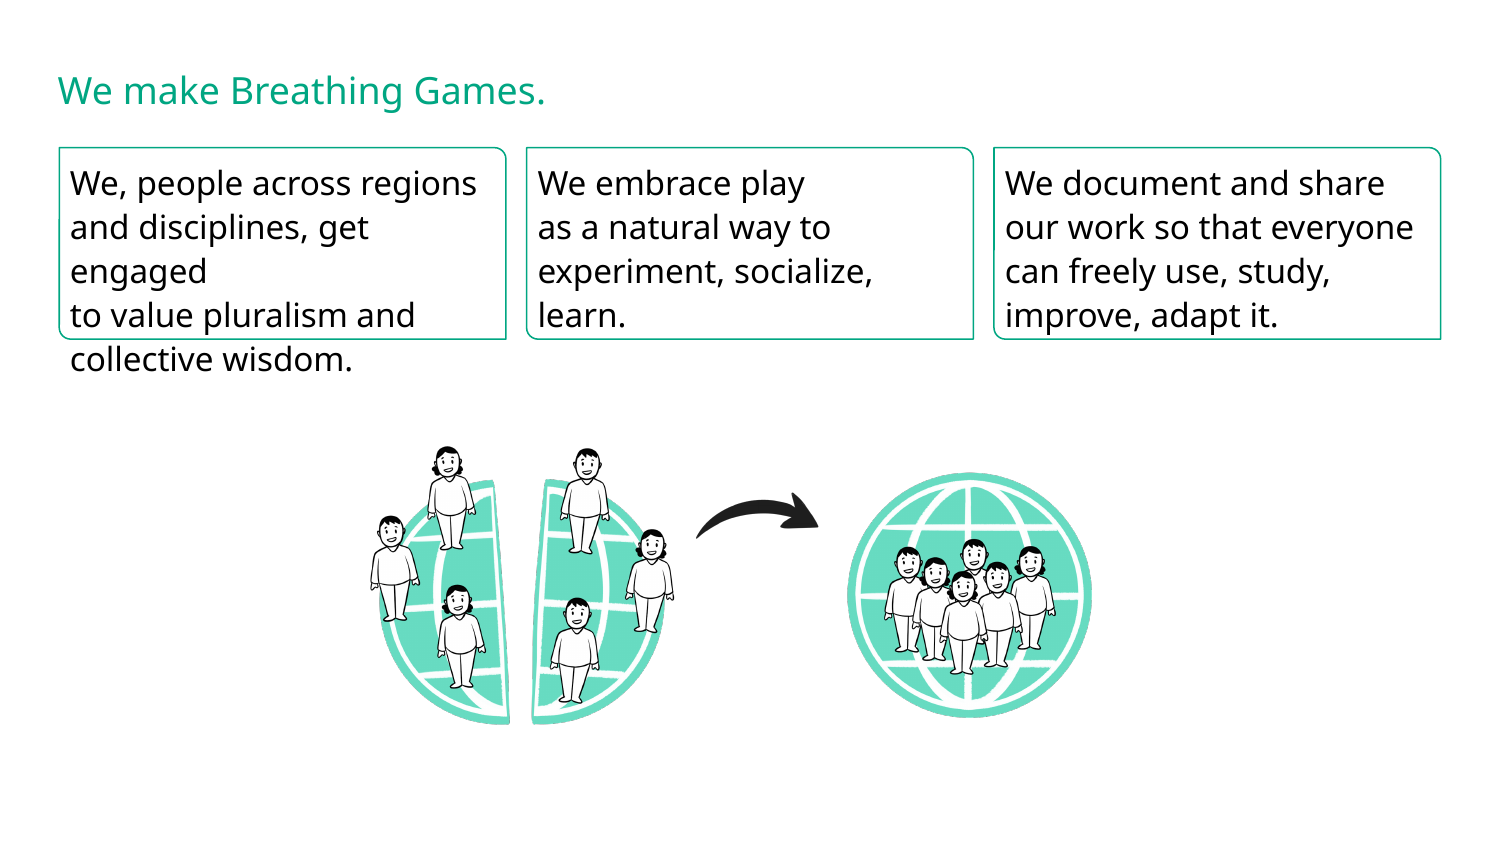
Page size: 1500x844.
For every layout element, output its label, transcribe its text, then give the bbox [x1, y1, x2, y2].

picture [686, 479, 828, 554]
text_box We, people across regions and disciplines, get engaged to value pluralism and collective wisdom. [59, 147, 506, 340]
text_box We document and share our work so that everyone can freely use, study, improve, adapt it. [993, 147, 1441, 340]
picture [370, 446, 684, 725]
picture [834, 439, 1092, 718]
text_box We embrace play as a natural way to experiment, socialize, learn. [526, 147, 974, 340]
text_box We make Breathing Games. [42, 47, 1462, 706]
